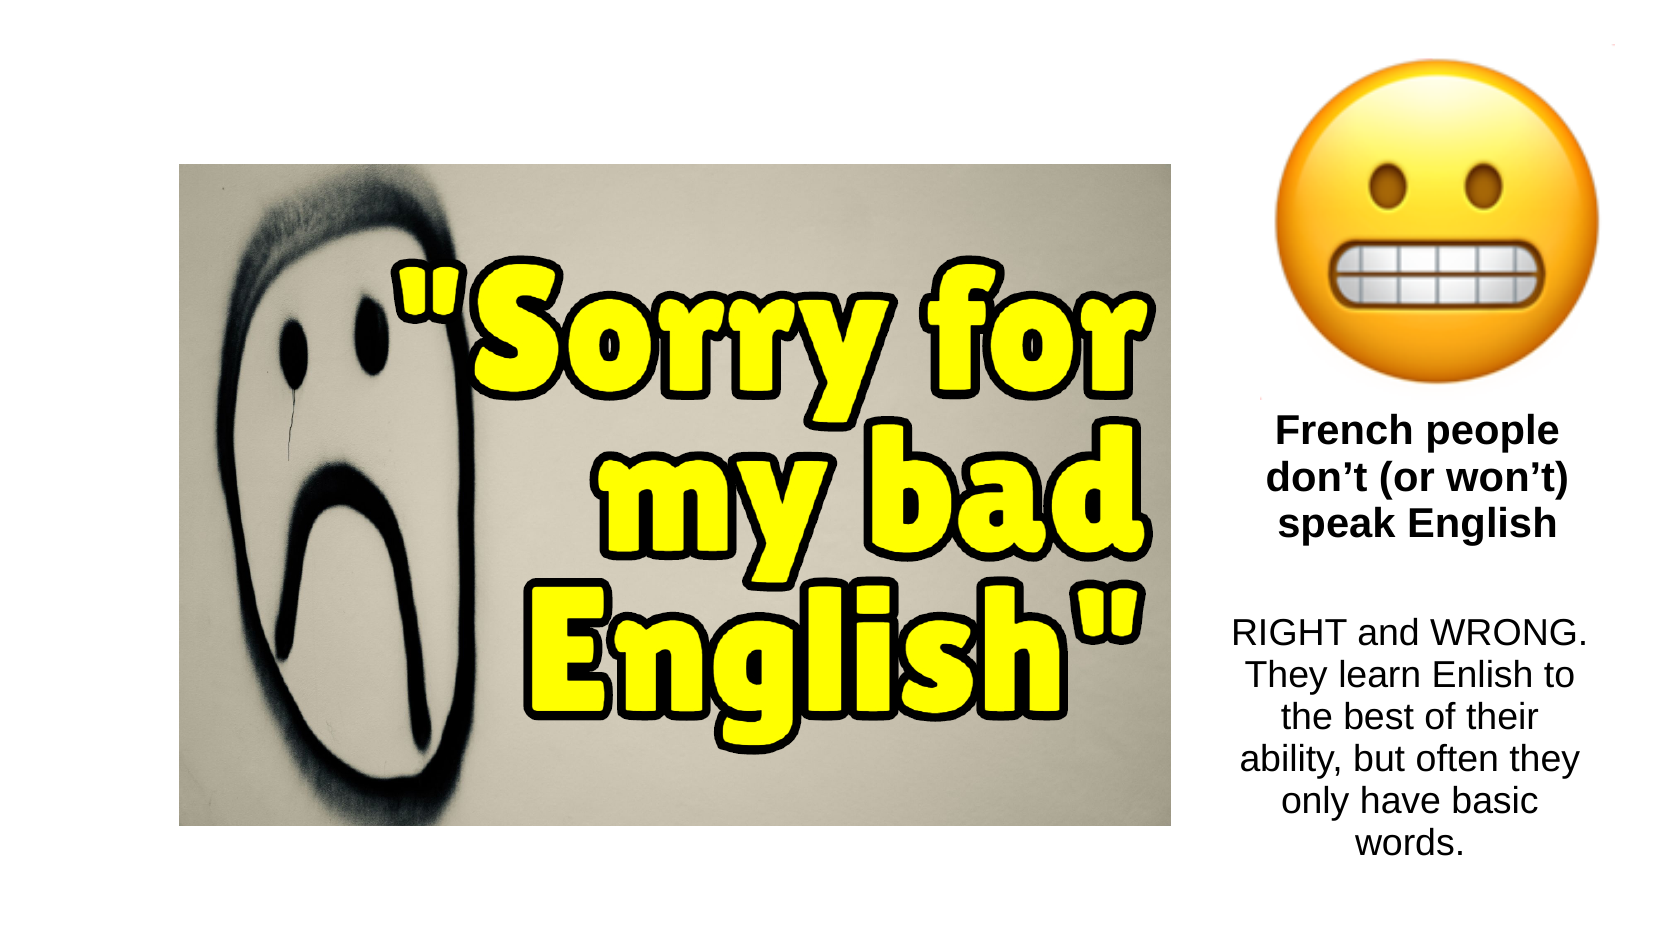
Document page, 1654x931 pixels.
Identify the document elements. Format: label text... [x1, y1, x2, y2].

picture [1260, 44, 1615, 399]
picture [179, 164, 1171, 826]
text_box French people don’t (or won’t) speak English [1215, 399, 1621, 555]
text_box RIGHT and WRONG. They learn Enlish to the best of their ability, but often they only have basic words. [1215, 604, 1606, 872]
